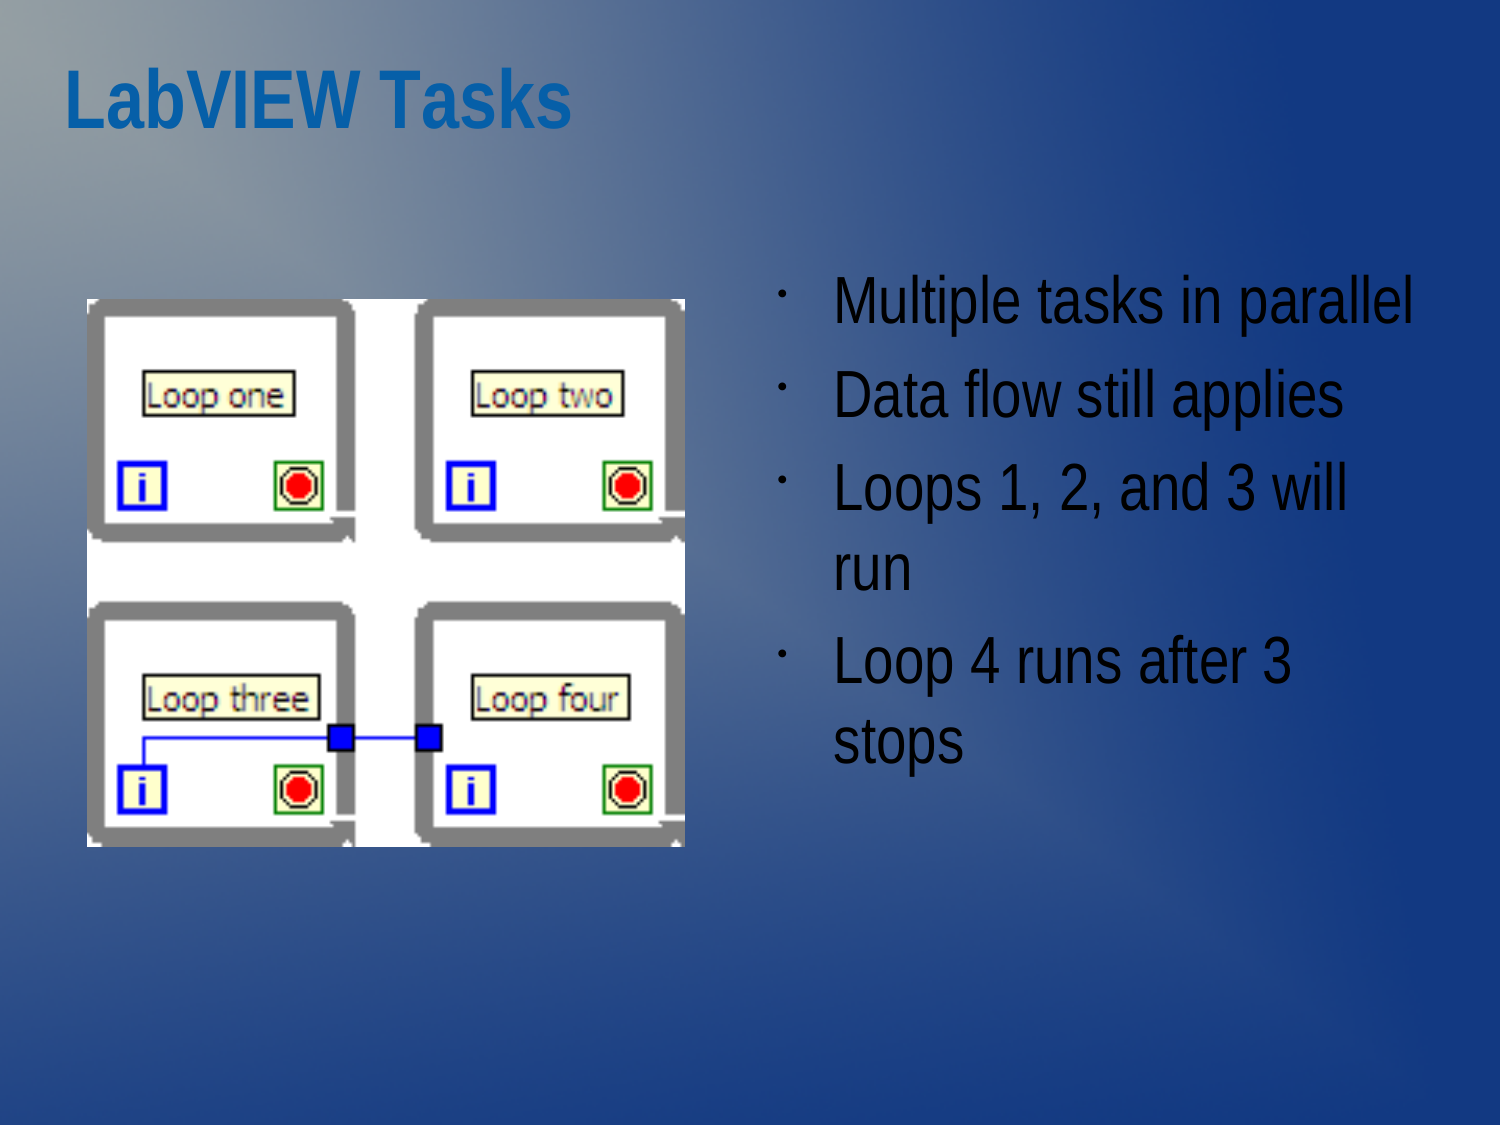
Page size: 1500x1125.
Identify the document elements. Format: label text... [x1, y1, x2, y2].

list Multiple tasks in parallel Data flow still applies Loops 1, 2, and 3 will run Loop 4 runs after 3 stops [762, 249, 1438, 985]
picture [0, 0, 1500, 1125]
title LabVIEW Tasks [50, 37, 1438, 225]
